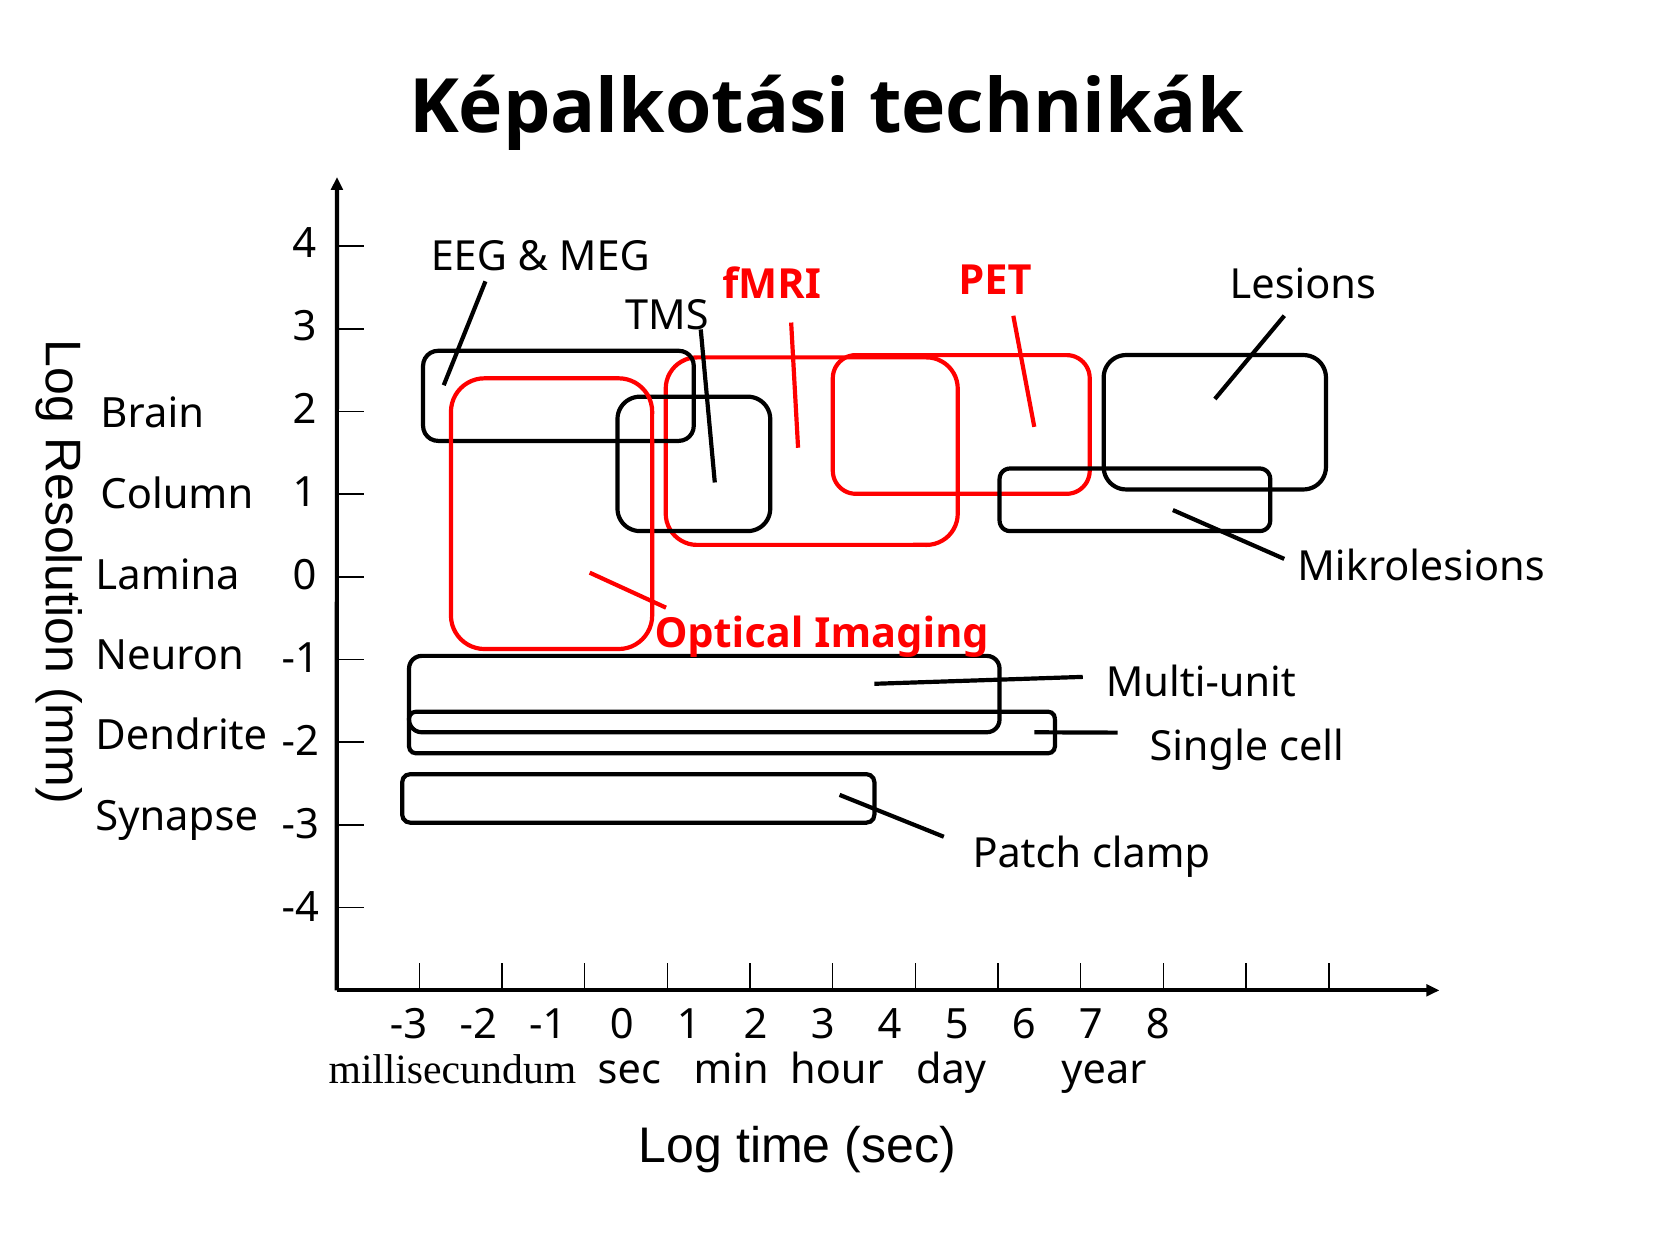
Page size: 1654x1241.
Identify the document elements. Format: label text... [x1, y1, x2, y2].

text_box Multi-unit [1091, 644, 1356, 717]
text_box Lesions [1214, 246, 1542, 319]
text_box Patch clamp [957, 815, 1438, 888]
text_box Log time (sec) [624, 1109, 1062, 1181]
text_box Brain Column [85, 375, 300, 529]
title Képalkotási technikák [124, 0, 1530, 215]
text_box millisecundum sec min hour day year [156, 1031, 1595, 1104]
text_box Mikrolesions [1282, 528, 1610, 601]
text_box PET [943, 242, 1424, 315]
text_box Single cell [1134, 708, 1615, 781]
text_box 4 3 2 1 0 -1 -2 -3 -4 [266, 205, 350, 942]
text_box Log Resolution (mm) [13, 325, 99, 853]
text_box fMRI [707, 246, 1188, 319]
text_box EEG & MEG [415, 218, 896, 291]
text_box -3 -2 -1 0 1 2 3 4 5 6 7 8 [364, 992, 1426, 1059]
text_box Optical Imaging [639, 595, 1120, 668]
text_box Lamina Neuron Dendrite Synapse [99, 536, 266, 851]
text_box TMS [610, 277, 1091, 350]
